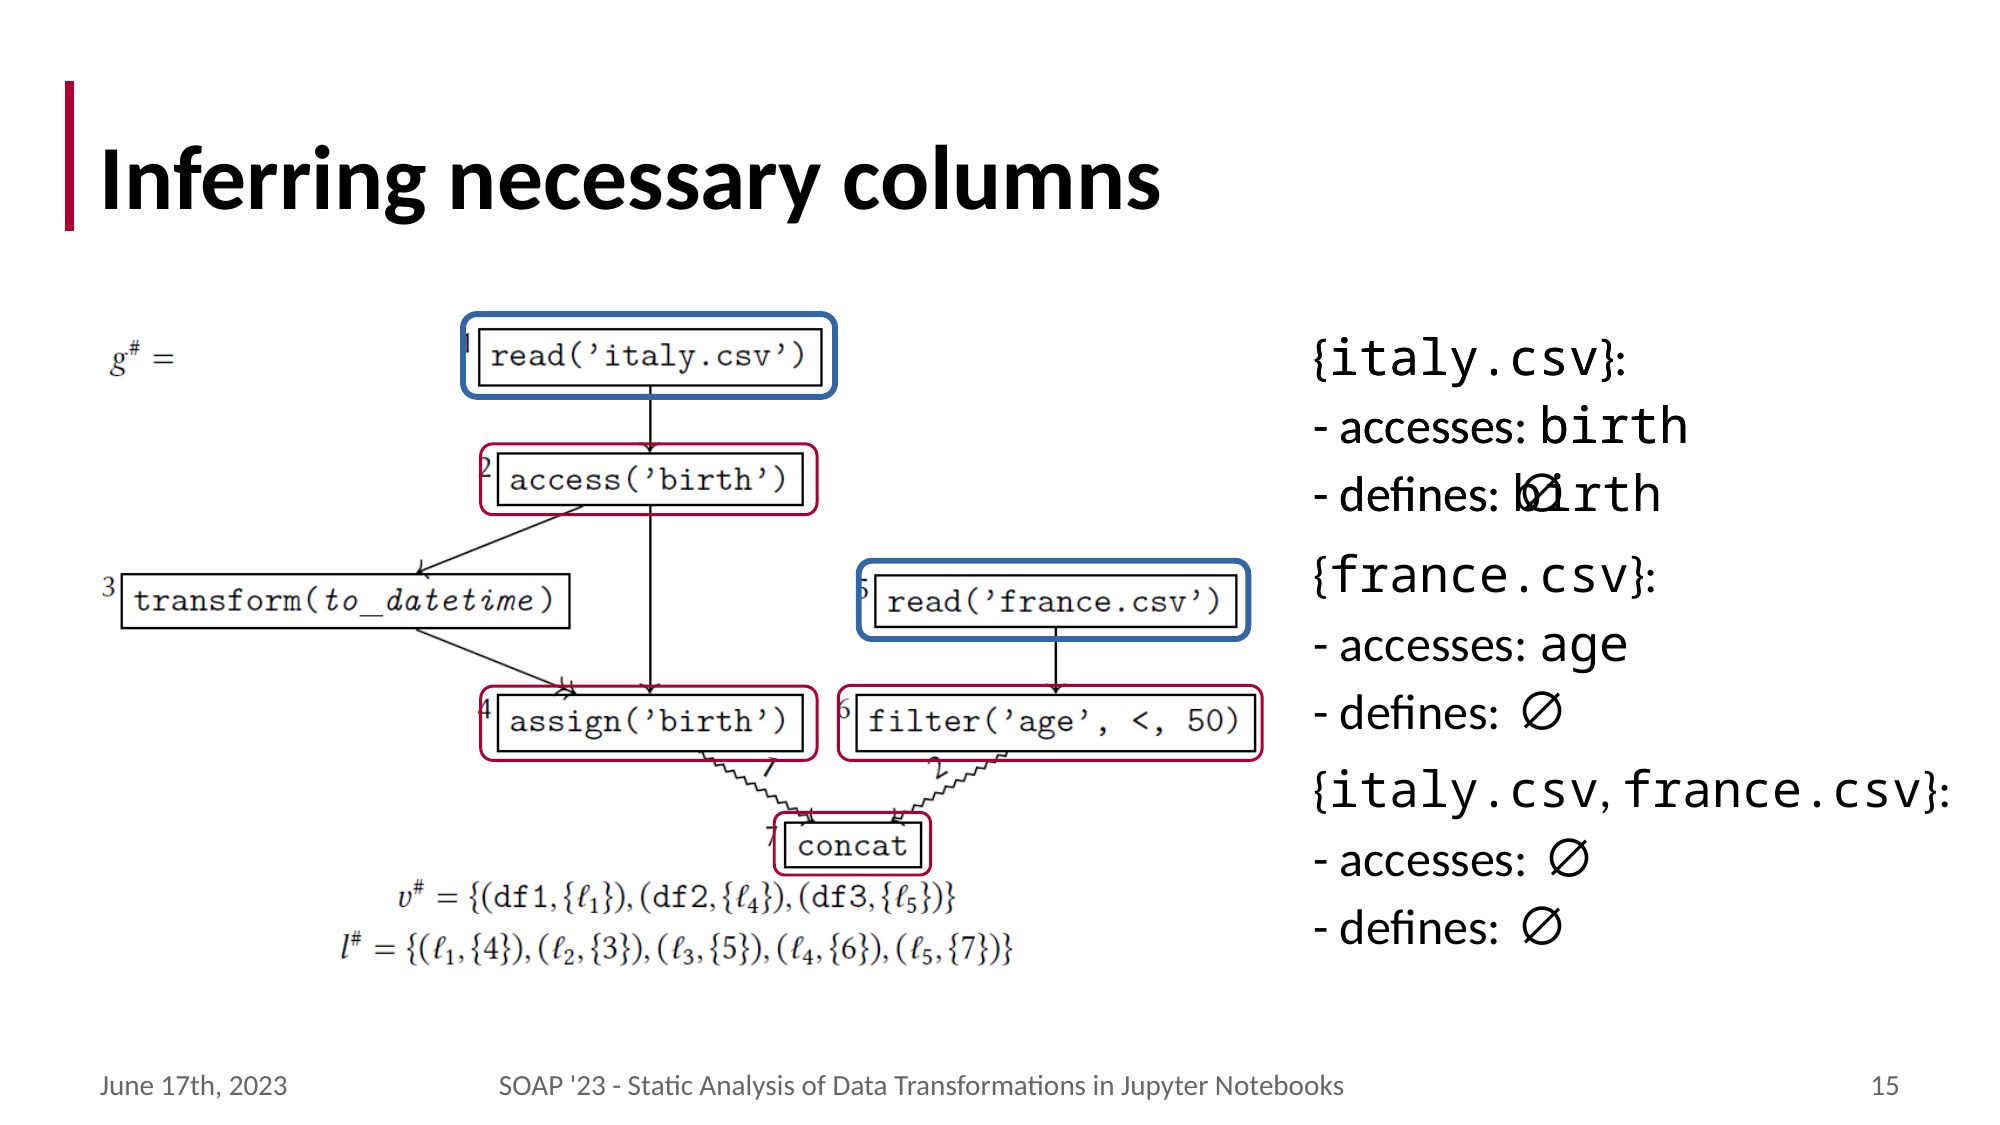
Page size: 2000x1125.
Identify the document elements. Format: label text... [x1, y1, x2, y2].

text_box {france.csv}: - accesses: age - defines: ∅ [1298, 531, 1976, 705]
text_box {italy.csv, france.csv}: - accesses: ∅ - defines: ∅ [1298, 747, 1976, 920]
title Inferring necessary columns [99, 44, 1900, 233]
picture [82, 300, 1288, 981]
text_box {italy.csv}: - accesses: birth - defines: ∅ [1298, 314, 1976, 487]
